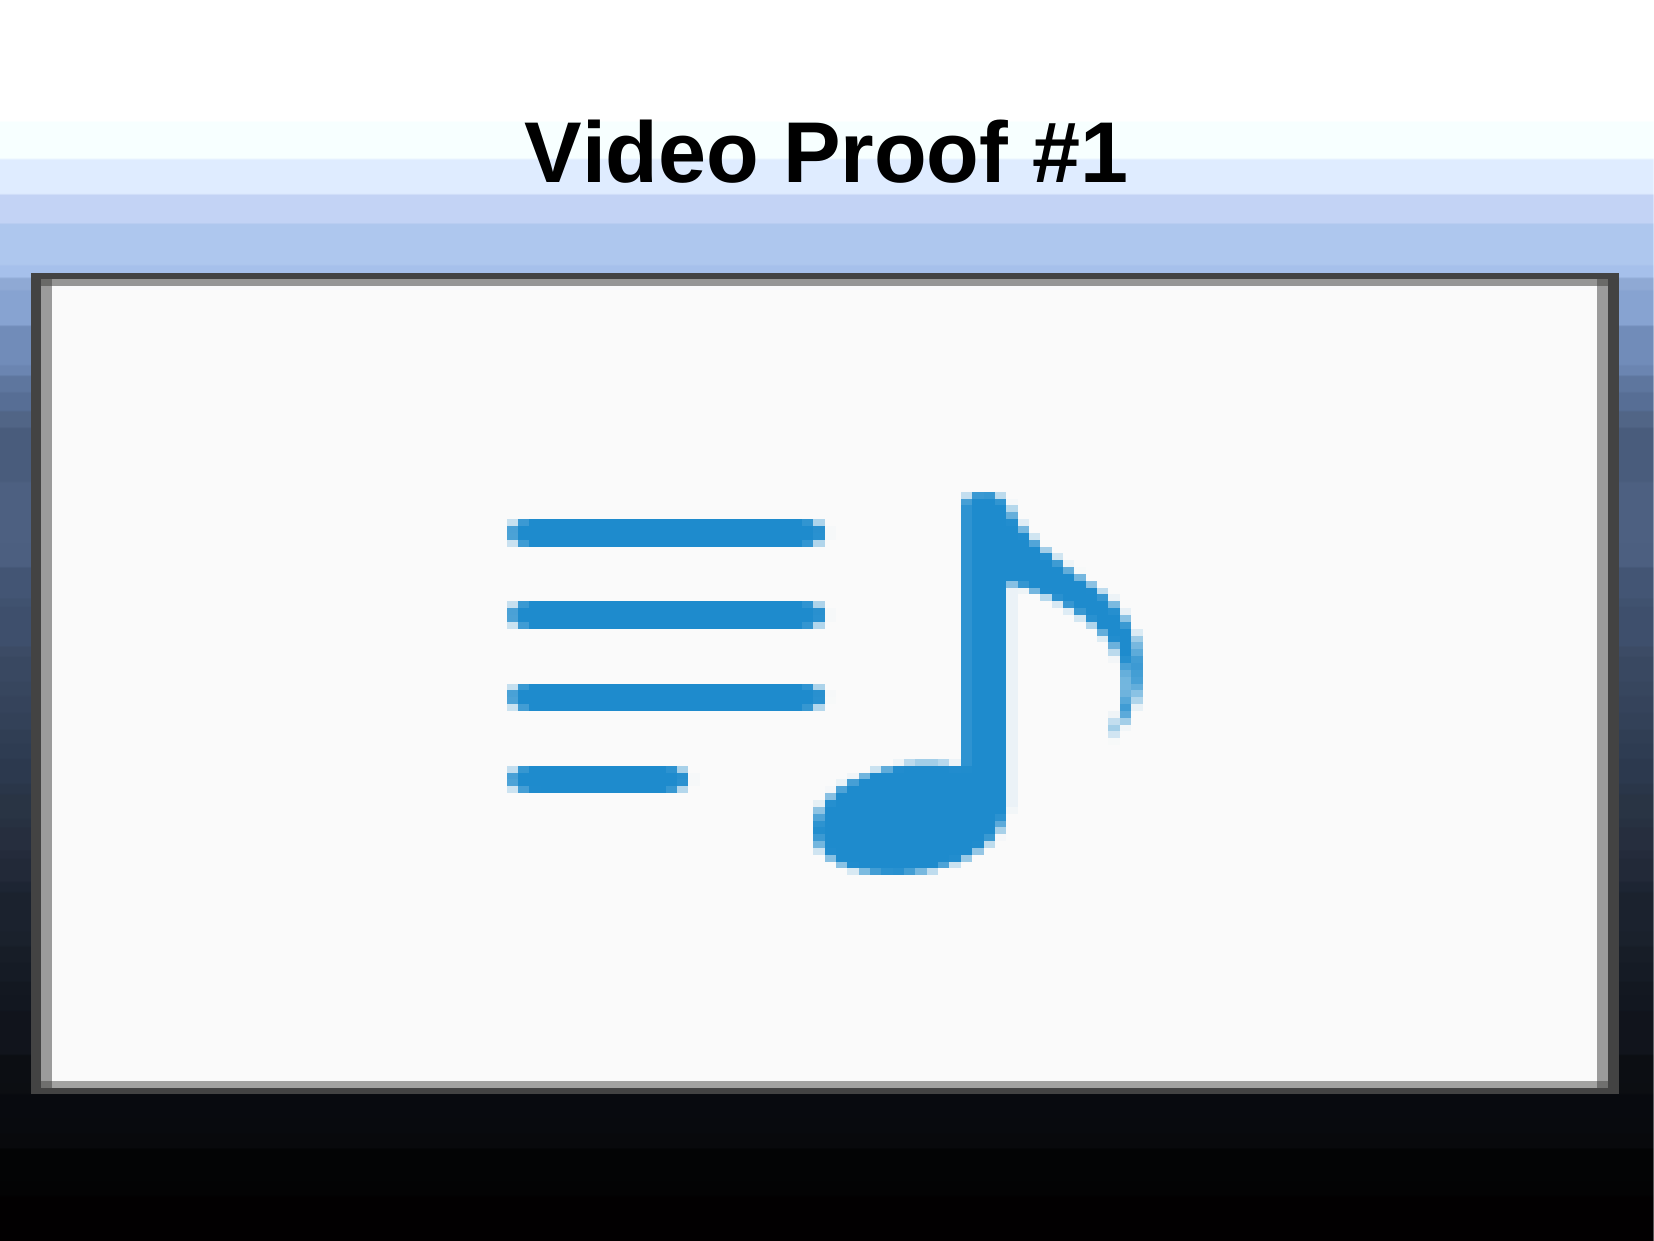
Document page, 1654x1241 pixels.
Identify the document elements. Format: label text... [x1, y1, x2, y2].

title Video Proof #1 [82, 49, 1571, 257]
text_box [30, 272, 1621, 1096]
picture [0, 0, 1654, 1241]
